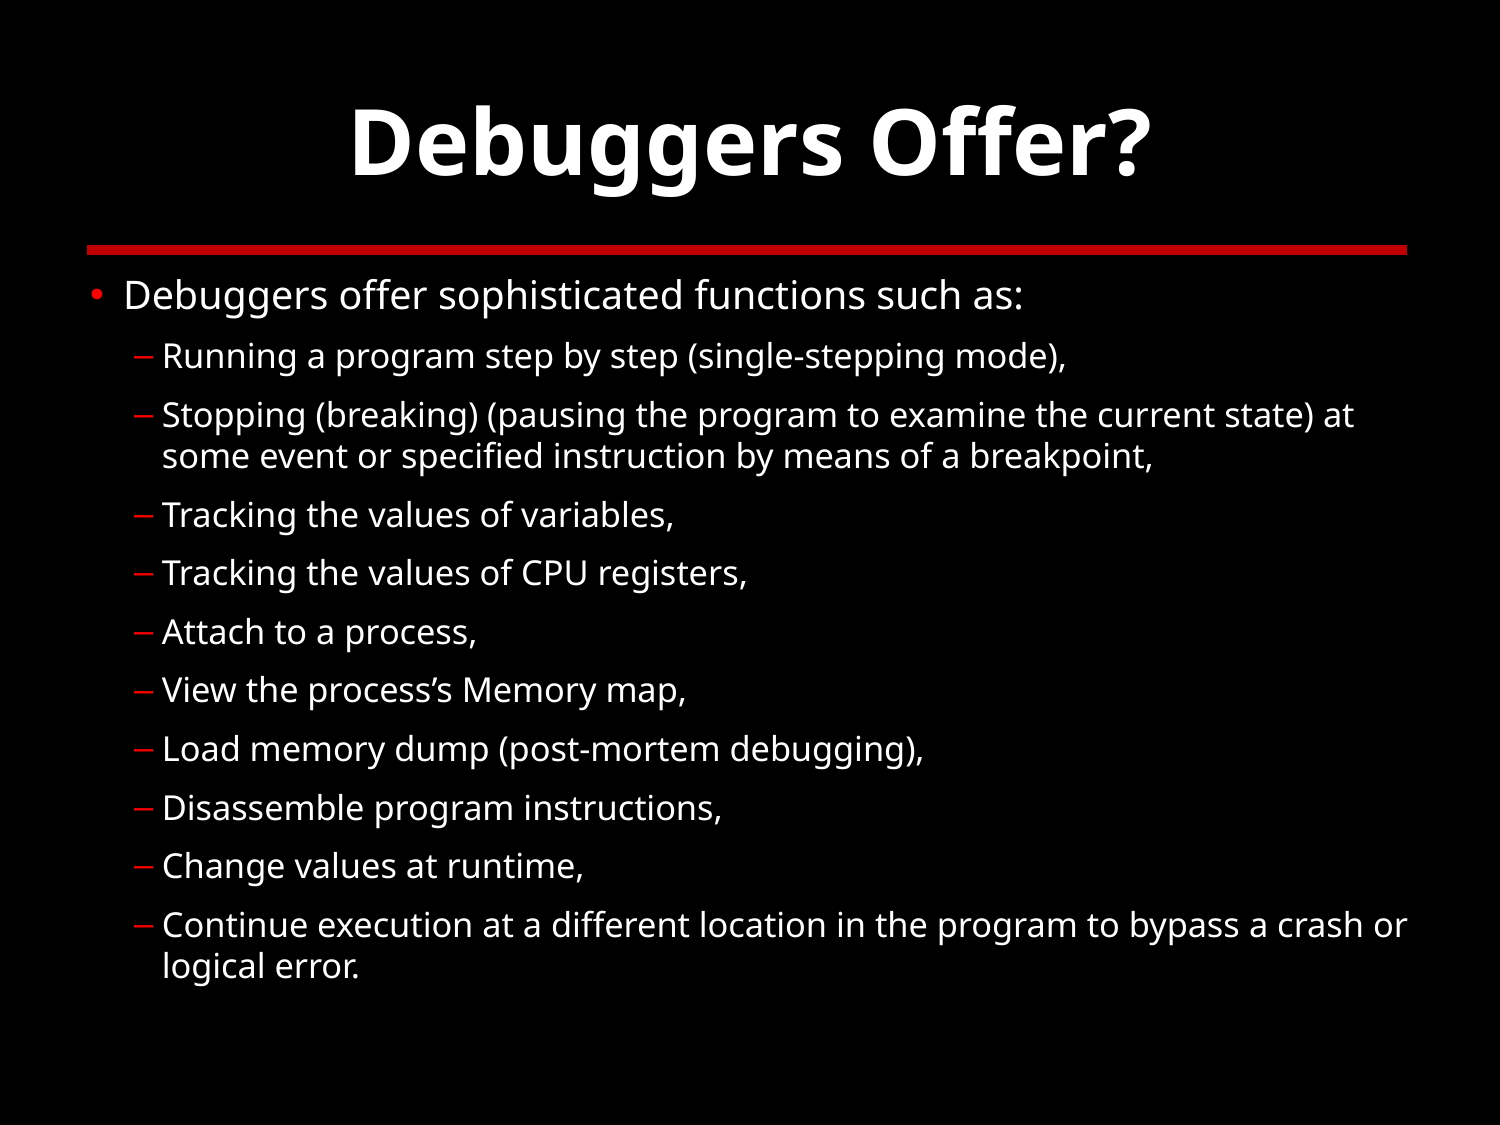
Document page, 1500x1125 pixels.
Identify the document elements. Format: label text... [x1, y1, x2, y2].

list Debuggers offer sophisticated functions such as: Running a program step by step (single-stepping mode), Stopping (breaking) (pausing the program to examine the current state) at some event or specified instruction by means of a breakpoint, Tracking the values of variables, Tracking the values of CPU registers, Attach to a process, View the process’s Memory map, Load memory dump (post-mortem debugging), Disassemble program instructions, Change values at runtime, Continue execution at a different location in the program to bypass a crash or logical error. [75, 262, 1425, 1005]
title Debuggers Offer? [75, 45, 1425, 233]
